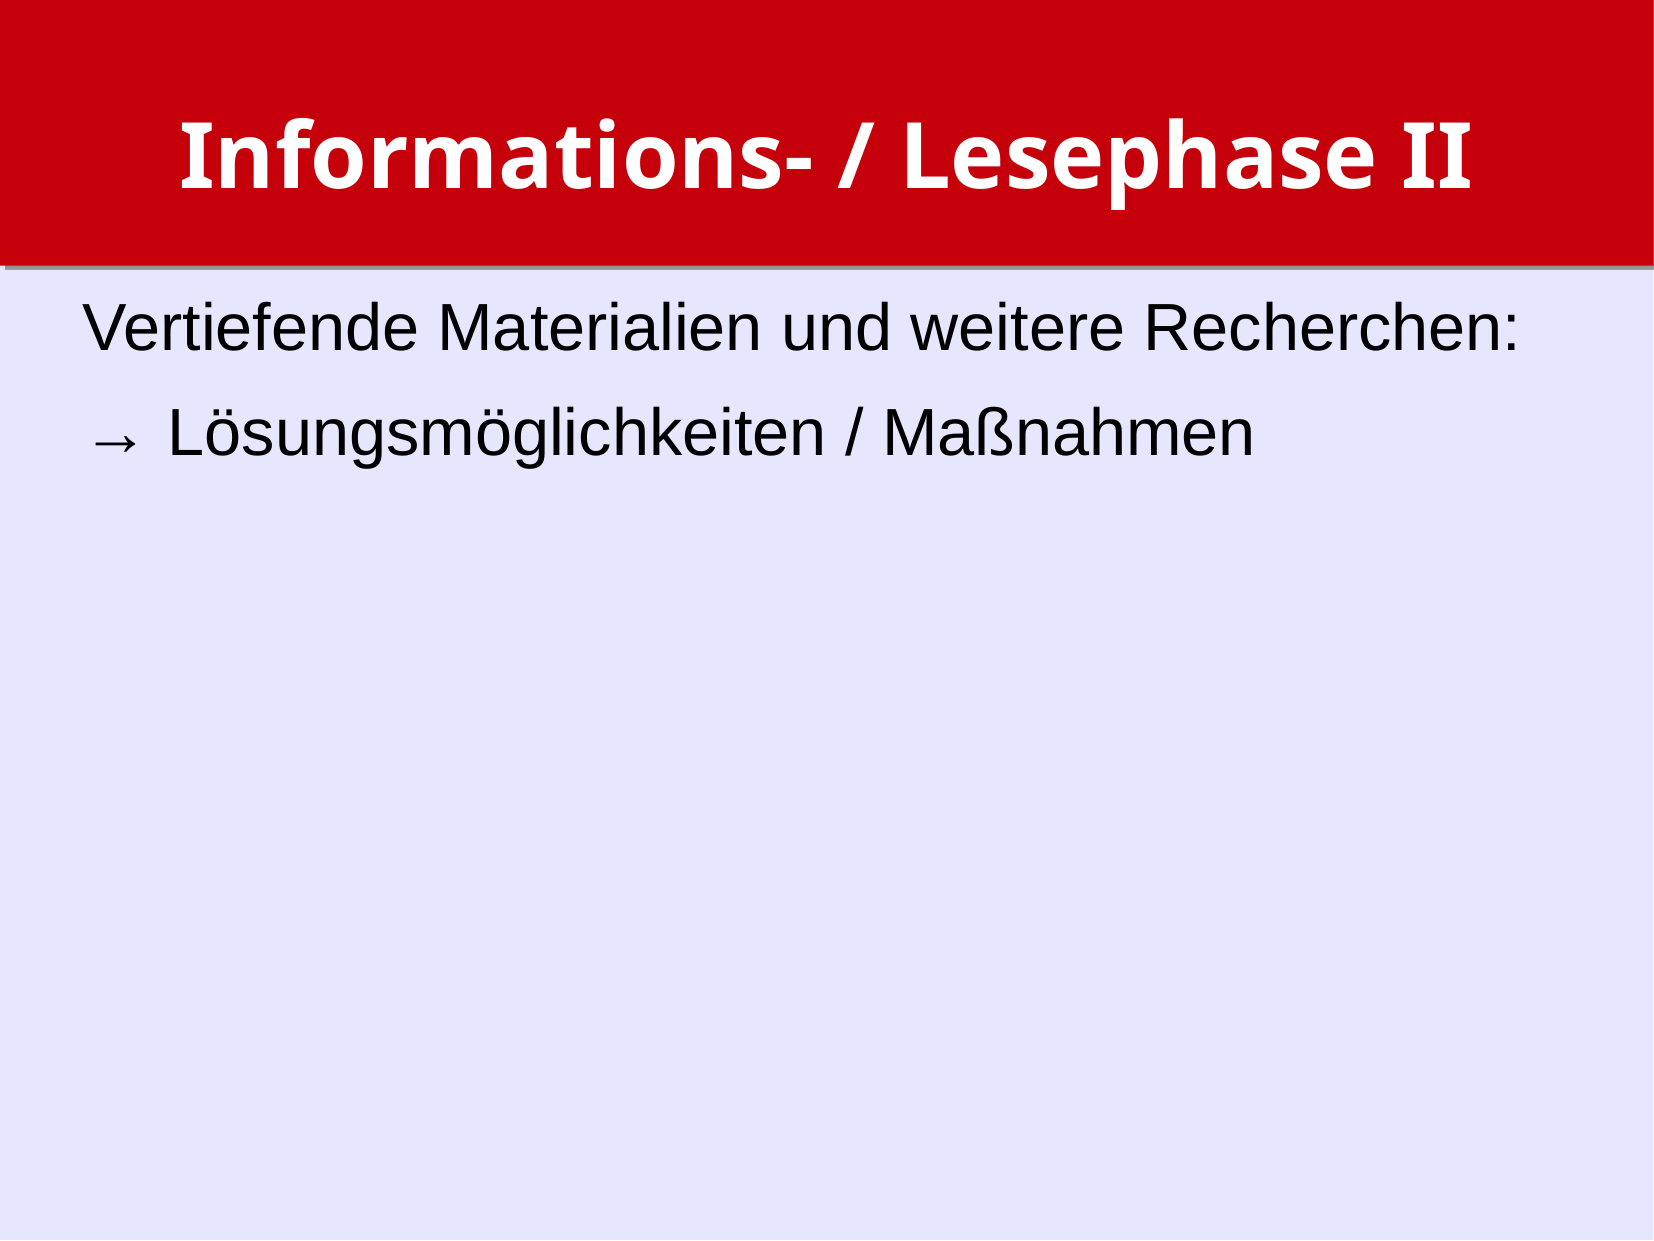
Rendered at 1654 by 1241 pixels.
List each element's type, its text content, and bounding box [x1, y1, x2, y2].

list Vertiefende Materialien und weitere Recherchen: → Lösungsmöglichkeiten / Maßnahmen [82, 290, 1571, 1109]
title Informations- / Lesephase II [82, 56, 1571, 250]
